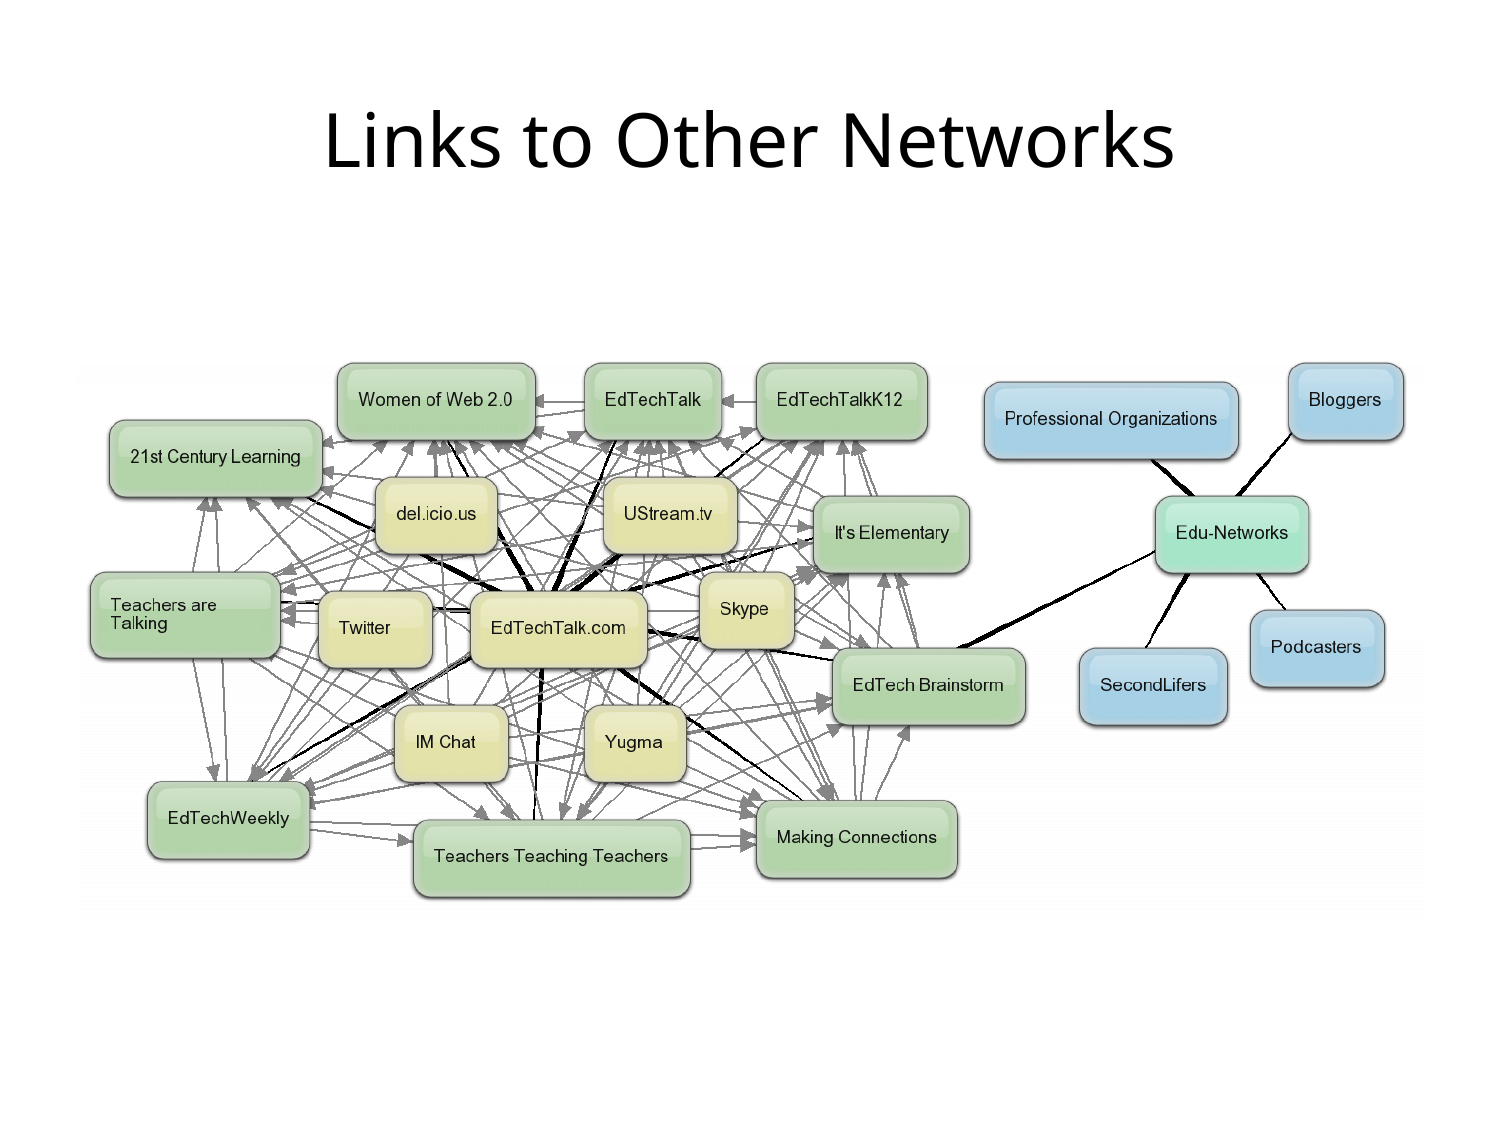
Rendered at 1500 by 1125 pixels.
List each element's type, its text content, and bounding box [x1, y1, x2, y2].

text_box Links to Other Networks [75, 45, 1426, 233]
picture [75, 348, 1426, 920]
